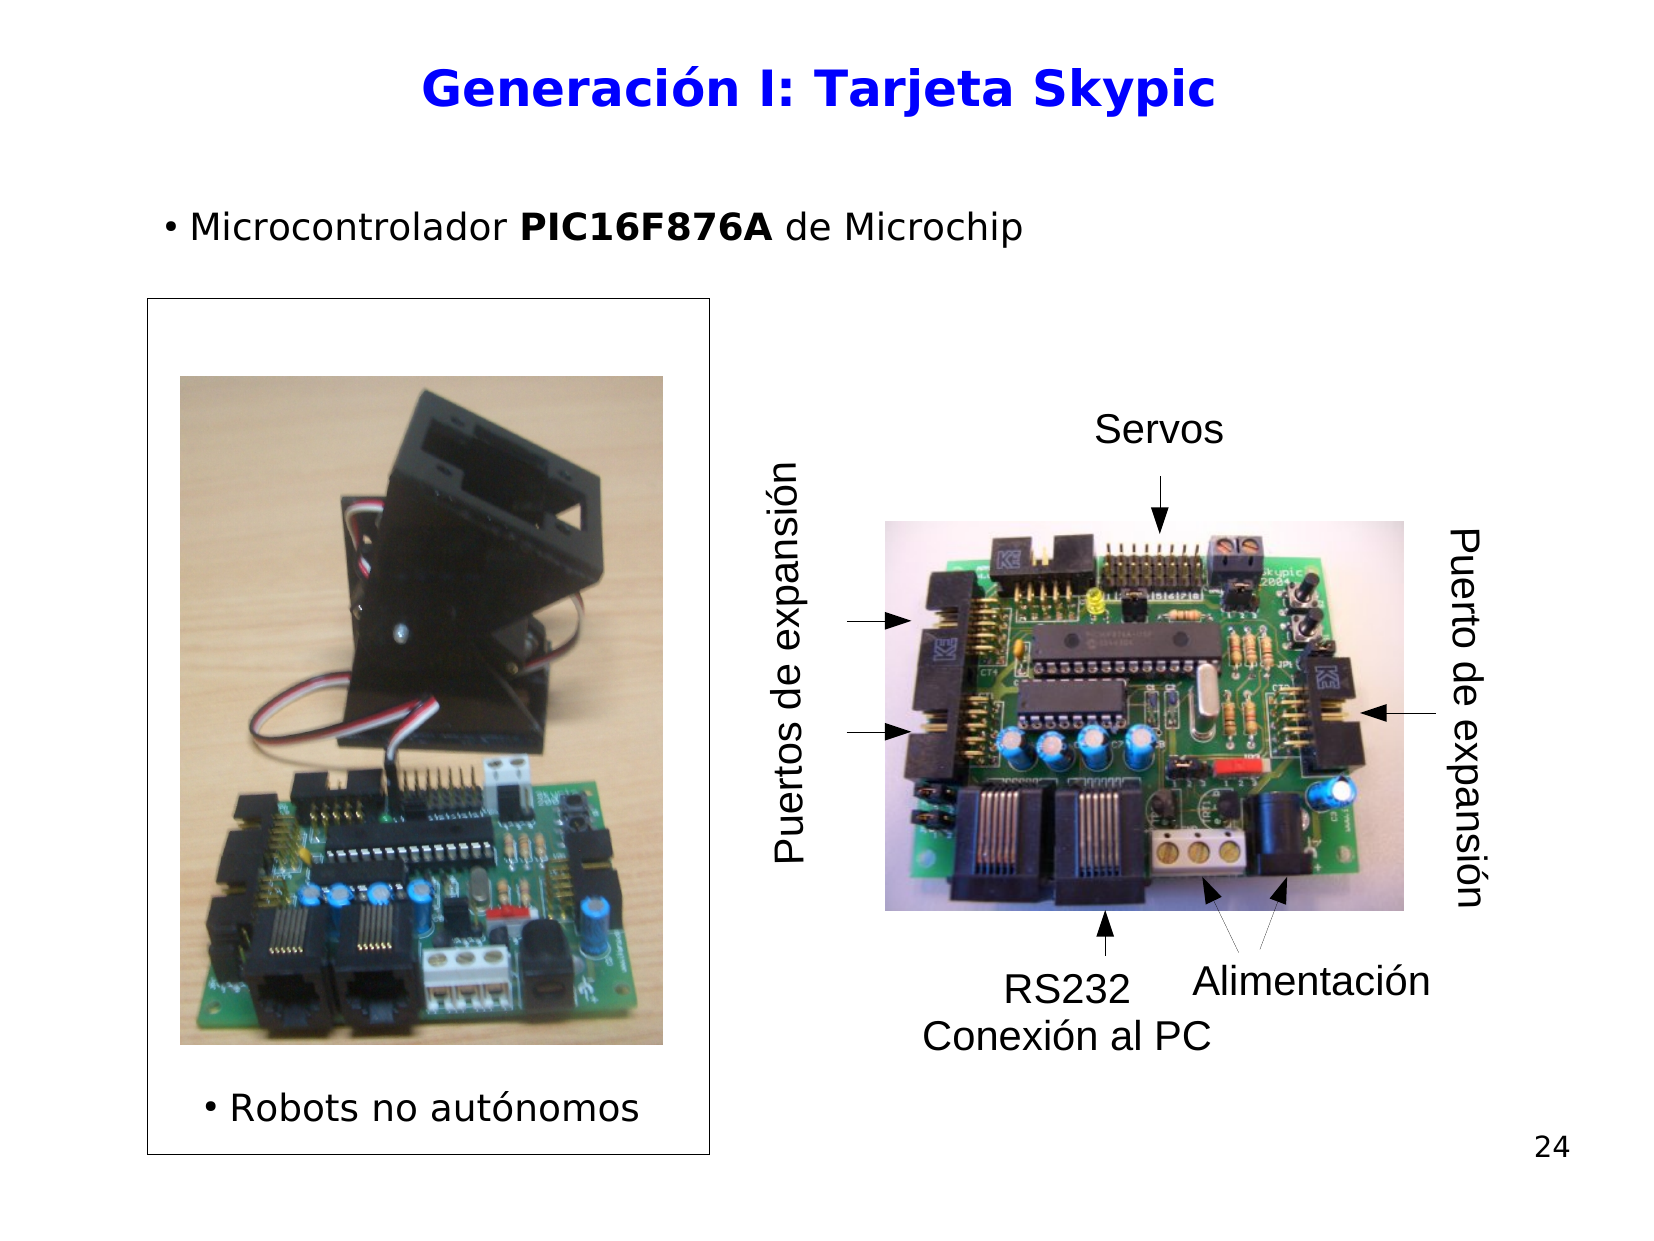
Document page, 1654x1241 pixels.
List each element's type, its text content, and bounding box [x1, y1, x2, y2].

text_box Alimentación [1177, 950, 1447, 1012]
text_box Puerto de expansión [1434, 511, 1504, 926]
text_box Robots no autónomos [189, 1079, 676, 1138]
text_box Puertos de expansión [749, 445, 820, 881]
text_box Generación I: Tarjeta Skypic [406, 52, 1233, 126]
picture [180, 376, 663, 1045]
text_box Microcontrolador PIC16F876A de Microchip [149, 198, 1039, 257]
text_box Servos [1079, 398, 1240, 461]
picture [885, 521, 1404, 911]
text_box RS232 Conexión al PC [907, 958, 1228, 1067]
